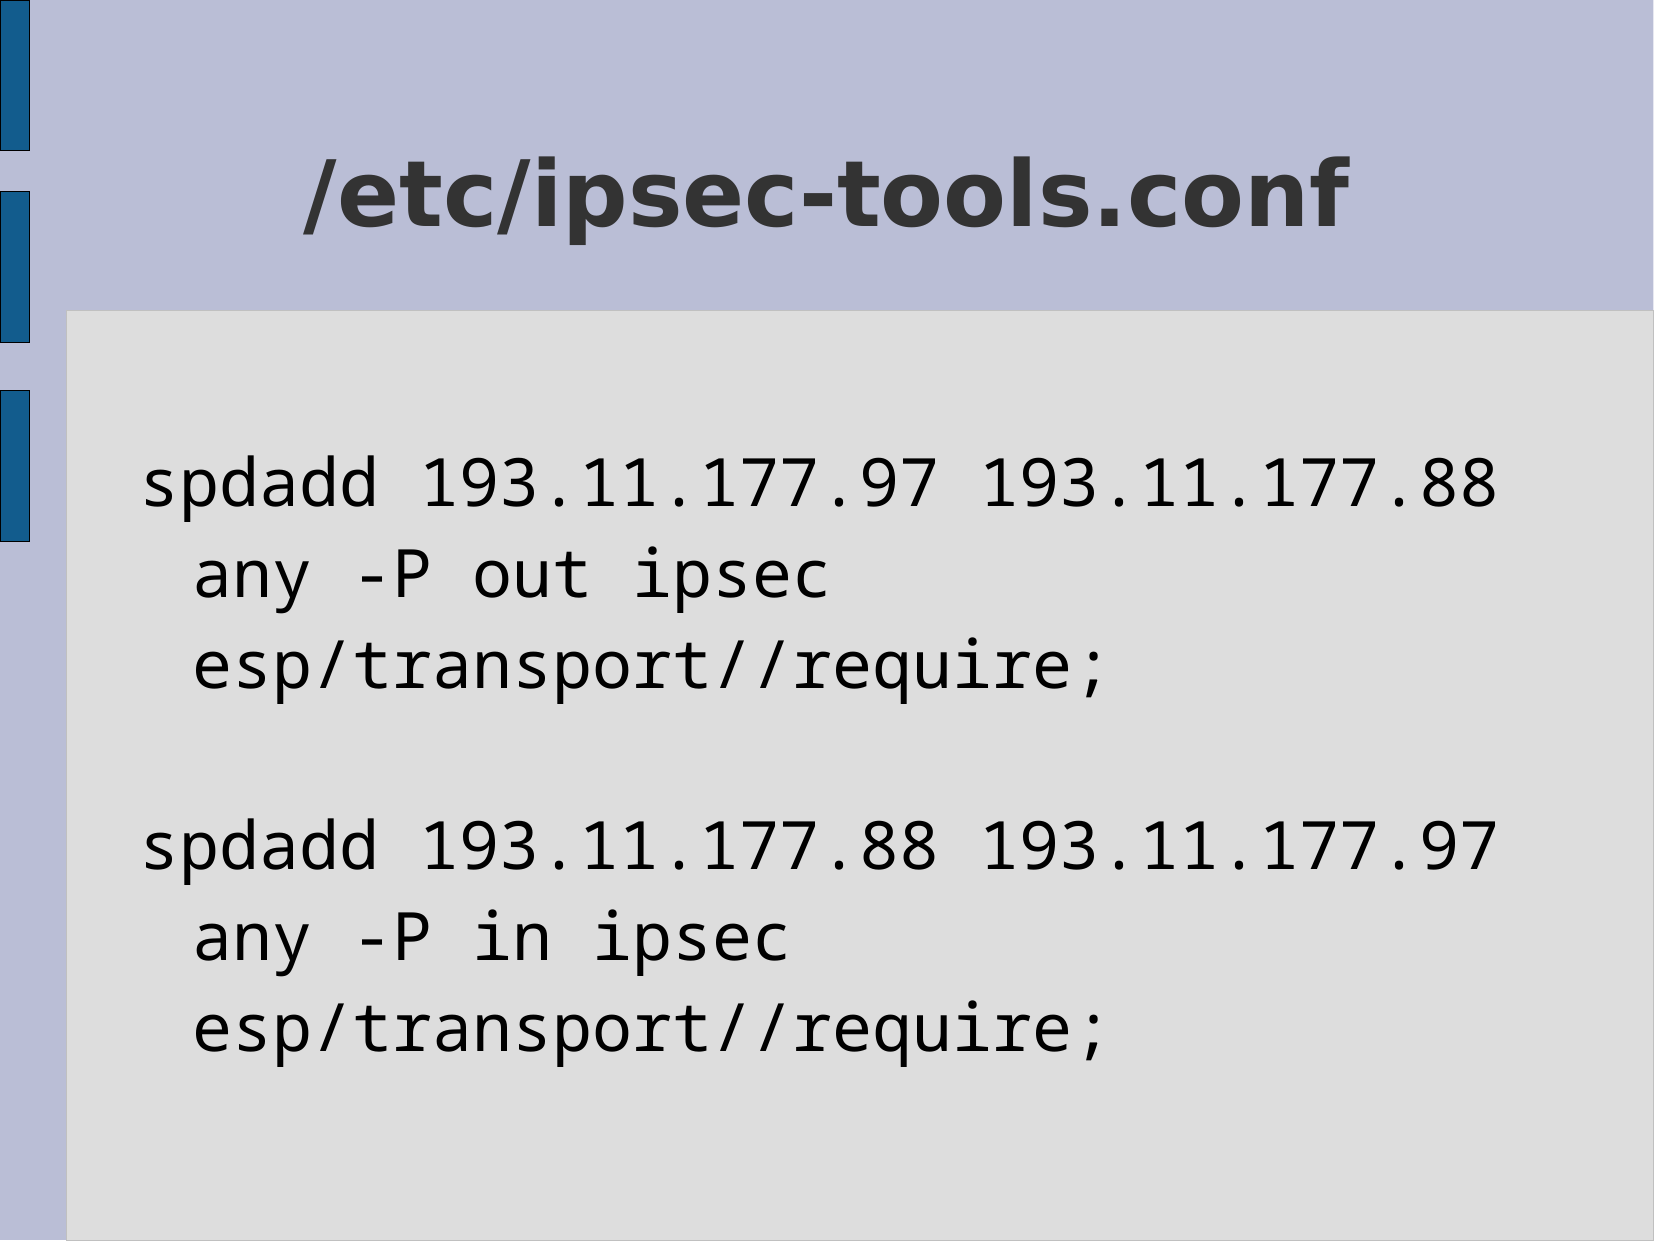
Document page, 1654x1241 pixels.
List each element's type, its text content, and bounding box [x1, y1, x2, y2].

title /etc/ipsec-tools.conf [121, 91, 1534, 299]
list spdadd 193.11.177.97 193.11.177.88 any -P out ipsec esp/transport//require; spdadd 193.11.177.88 193.11.177.97 any -P in ipsec esp/transport//require; [121, 344, 1534, 1171]
